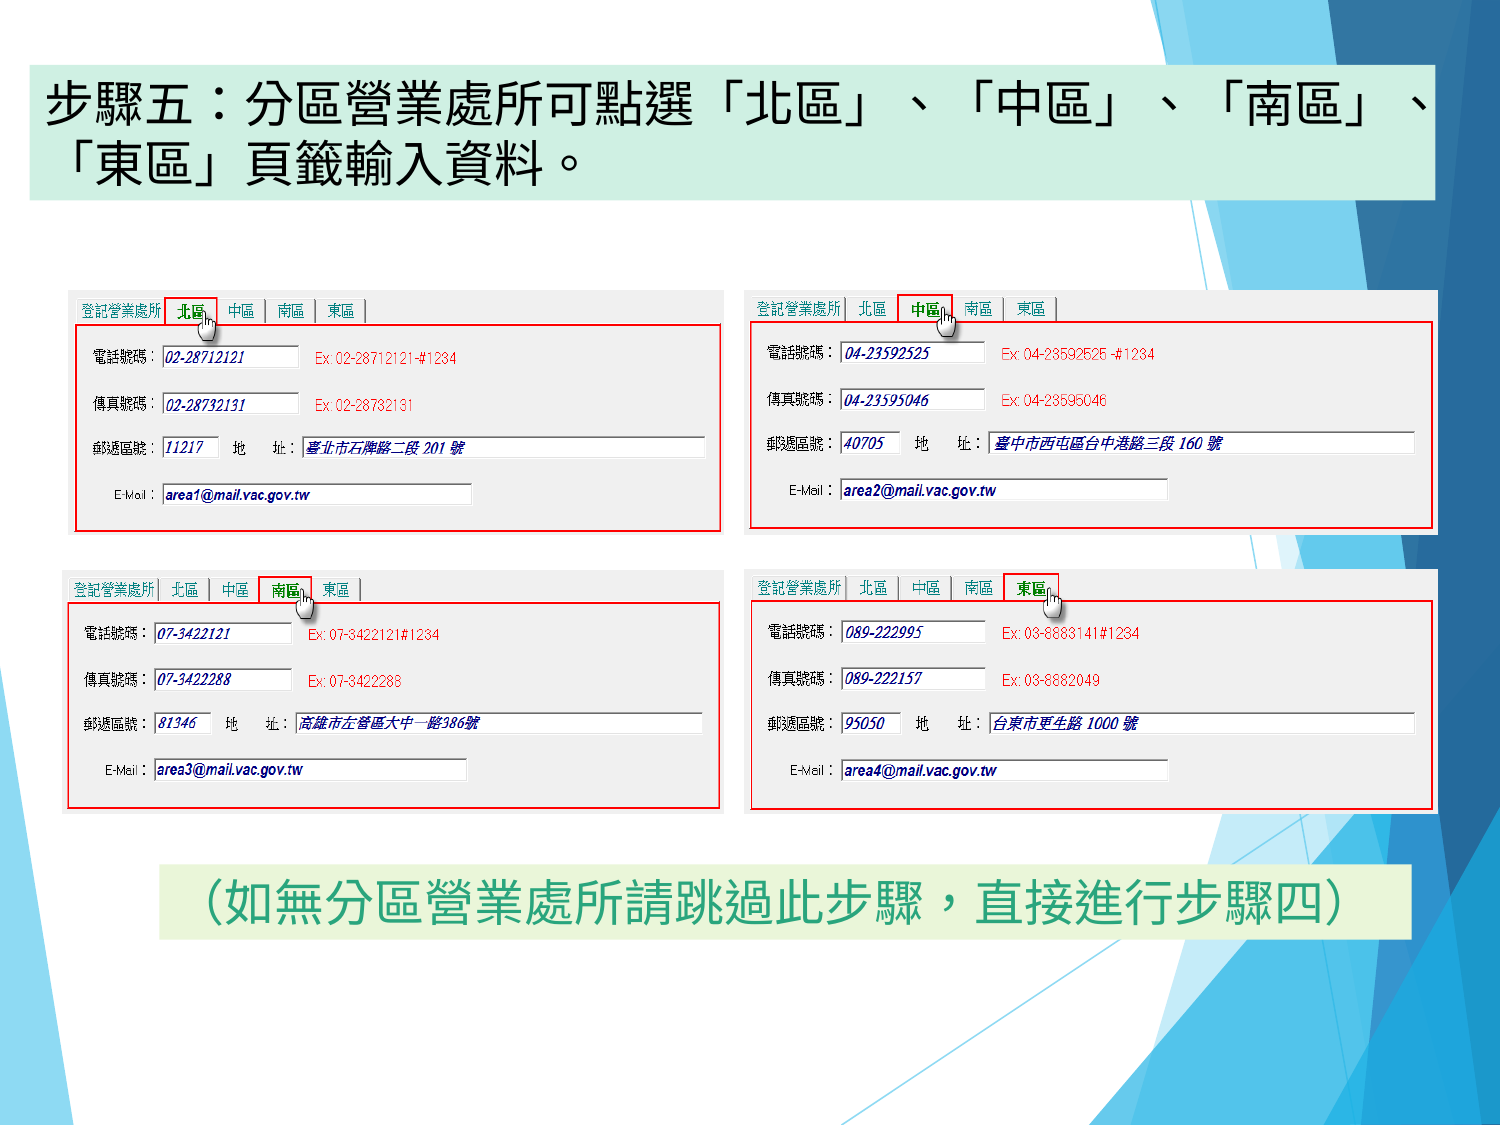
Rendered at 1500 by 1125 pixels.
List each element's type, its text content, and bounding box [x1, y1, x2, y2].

text_box （如無分區營業處所請跳過此步驟，直接進行步驟四） [159, 864, 1412, 940]
picture [62, 570, 724, 814]
picture [68, 290, 724, 535]
text_box 步驟五：分區營業處所可點選「北區」、「中區」、「南區」、「東區」頁籤輸入資料。 [29, 64, 1436, 201]
picture [744, 290, 1438, 535]
picture [744, 569, 1438, 814]
